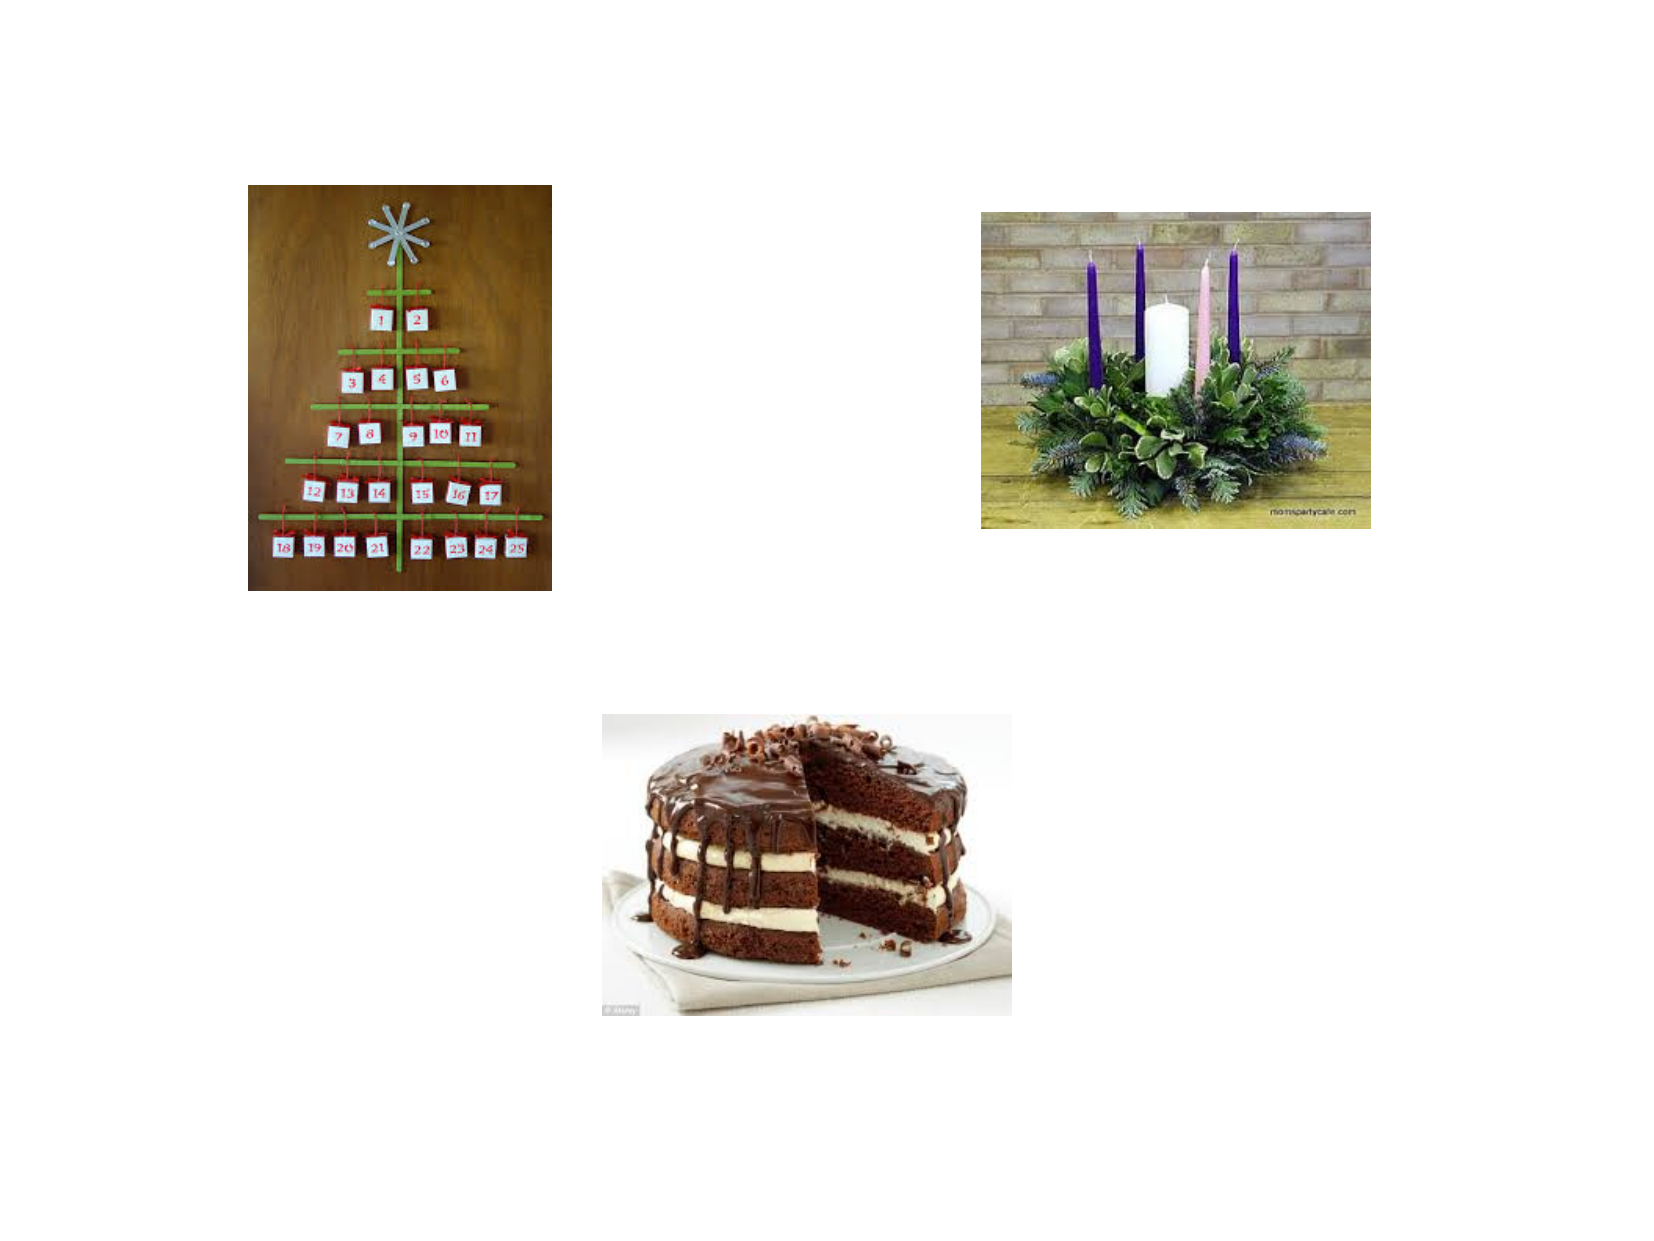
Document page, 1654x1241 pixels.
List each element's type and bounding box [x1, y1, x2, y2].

picture [248, 185, 552, 591]
picture [981, 212, 1371, 529]
picture [602, 714, 1012, 1016]
